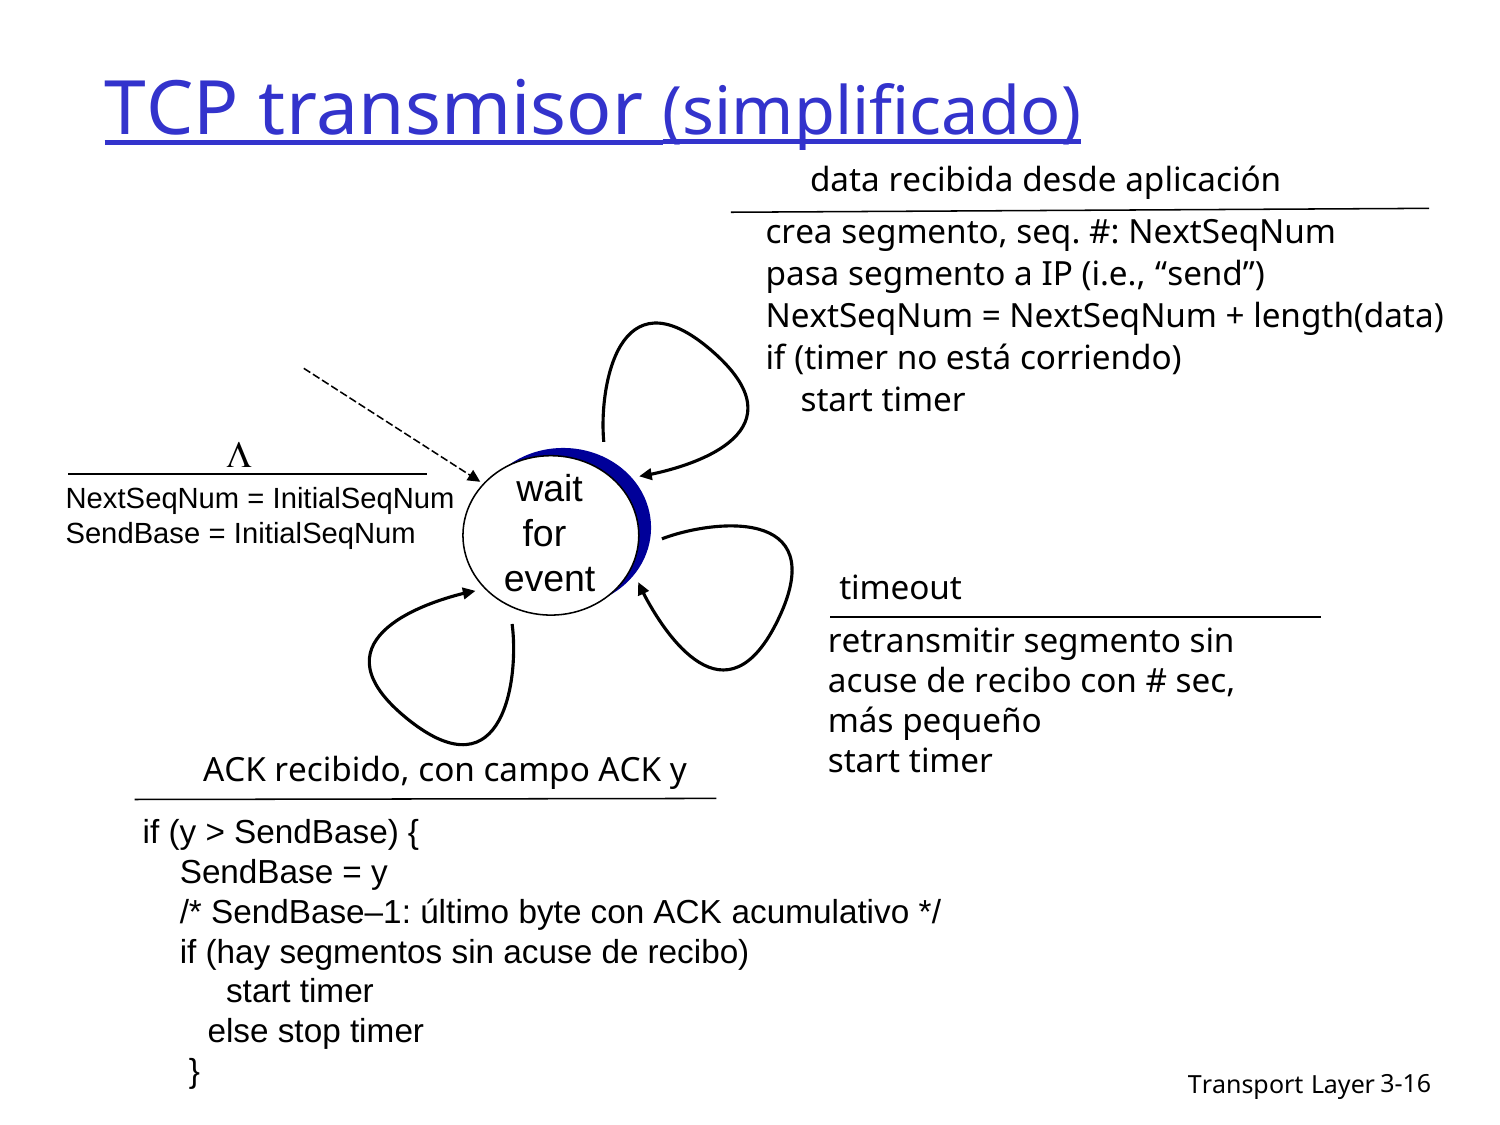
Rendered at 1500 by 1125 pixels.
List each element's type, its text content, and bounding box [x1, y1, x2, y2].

text_box [512, 607, 590, 616]
text_box NextSeqNum = InitialSeqNum SendBase = InitialSeqNum [50, 471, 470, 557]
text_box timeout [824, 558, 978, 615]
text_box [611, 460, 652, 595]
text_box [466, 478, 489, 593]
text_box wait for event [489, 456, 611, 607]
text_box crea segmento, seq. #: NextSeqNum pasa segmento a IP (i.e., “send”) NextSeqNum = NextSeqNum + length(data) if (timer no está corriendo) start timer [750, 201, 1469, 466]
text_box 3-<number> [1365, 1060, 1477, 1106]
text_box if (y > SendBase) { SendBase = y /* SendBase–1: último byte con ACK acumulativo */ if (hay segmentos sin acuse de recibo) start timer else stop timer } [127, 802, 957, 1098]
title TCP transmisor (simplificado) [61, 30, 1331, 179]
text_box Transport Layer [914, 1057, 1390, 1105]
text_box [524, 447, 602, 456]
text_box ACK recibido, con campo ACK y [188, 740, 712, 796]
text_box retransmitir segmento sin acuse de recibo con # sec, más pequeño start timer [813, 611, 1354, 787]
text_box  [211, 421, 268, 483]
text_box data recibida desde aplicación [795, 150, 1297, 207]
